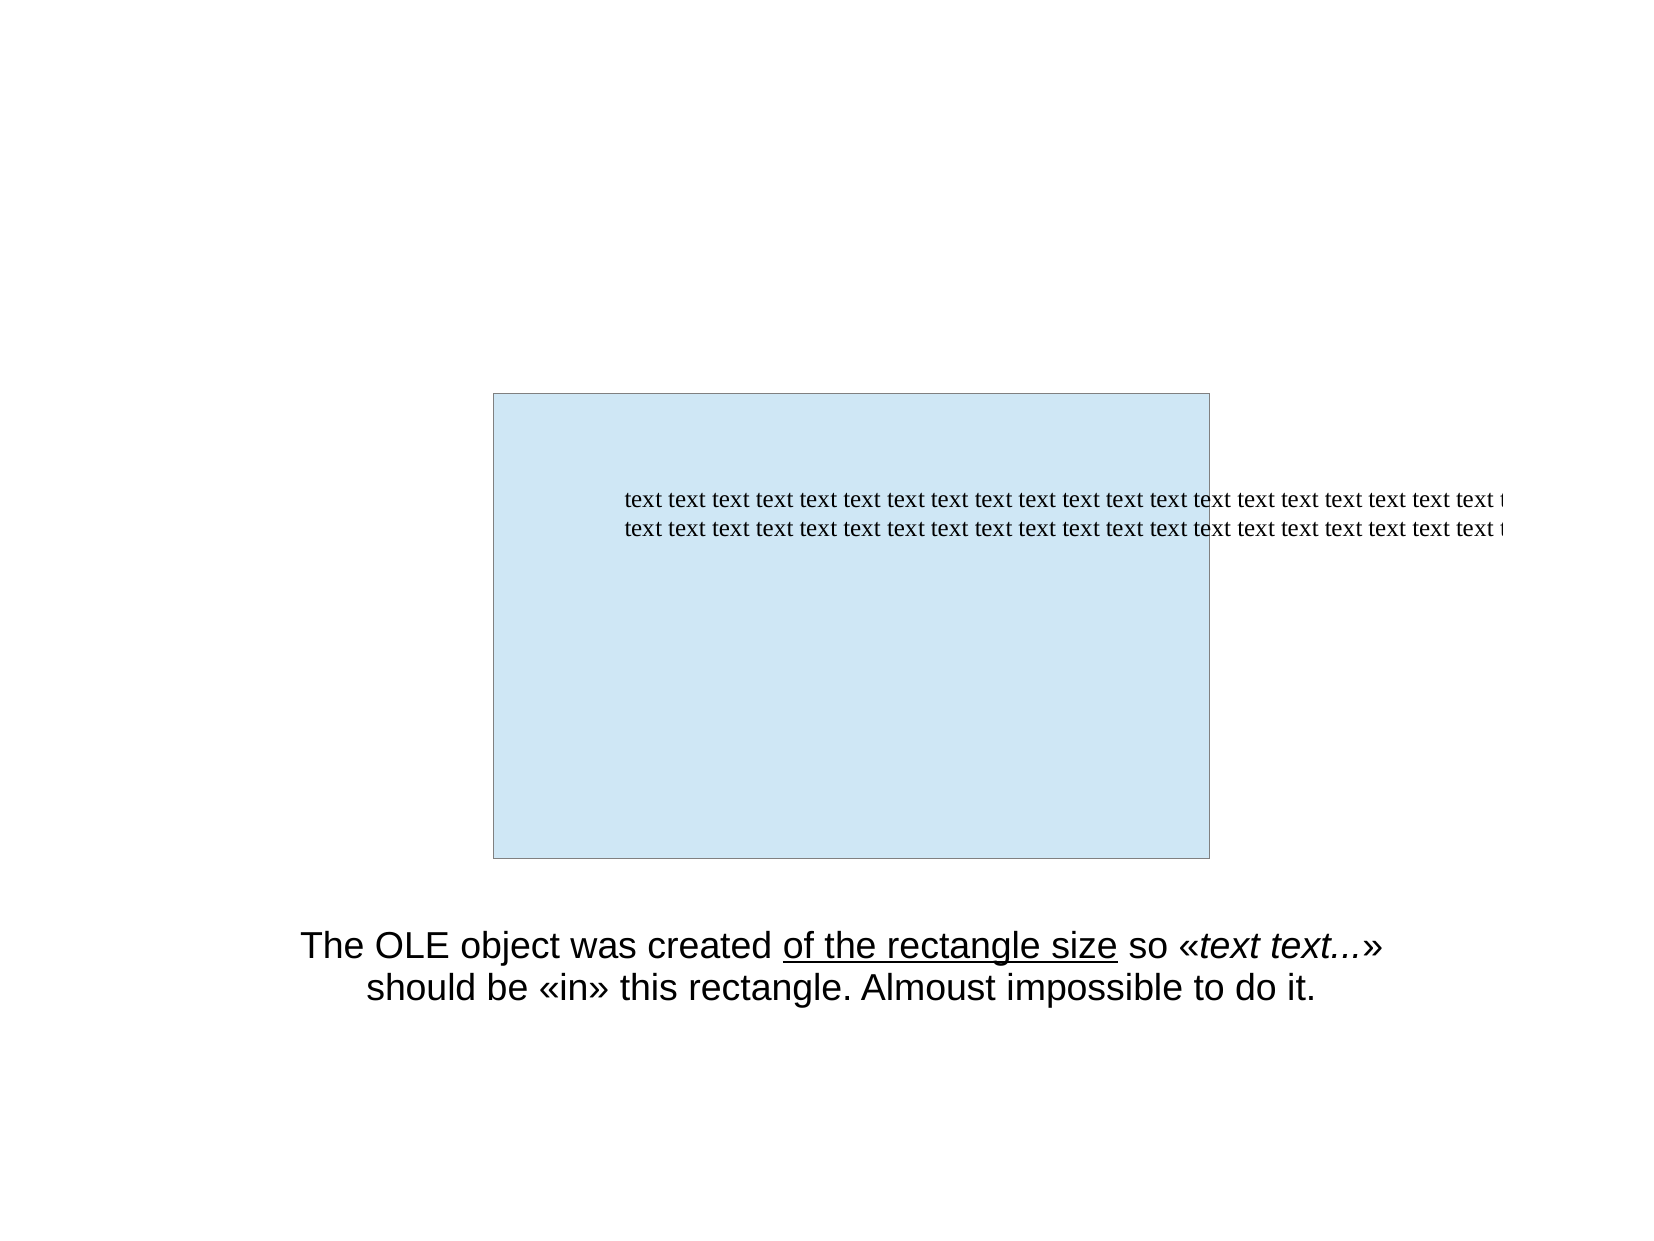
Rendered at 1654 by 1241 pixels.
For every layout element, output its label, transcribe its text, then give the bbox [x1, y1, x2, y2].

chart [505, 366, 1503, 538]
text_box [493, 393, 1210, 859]
text_box The OLE object was created of the rectangle size so «text text...» should be «in» this rectangle. Almoust impossible to do it. [285, 917, 1436, 1161]
